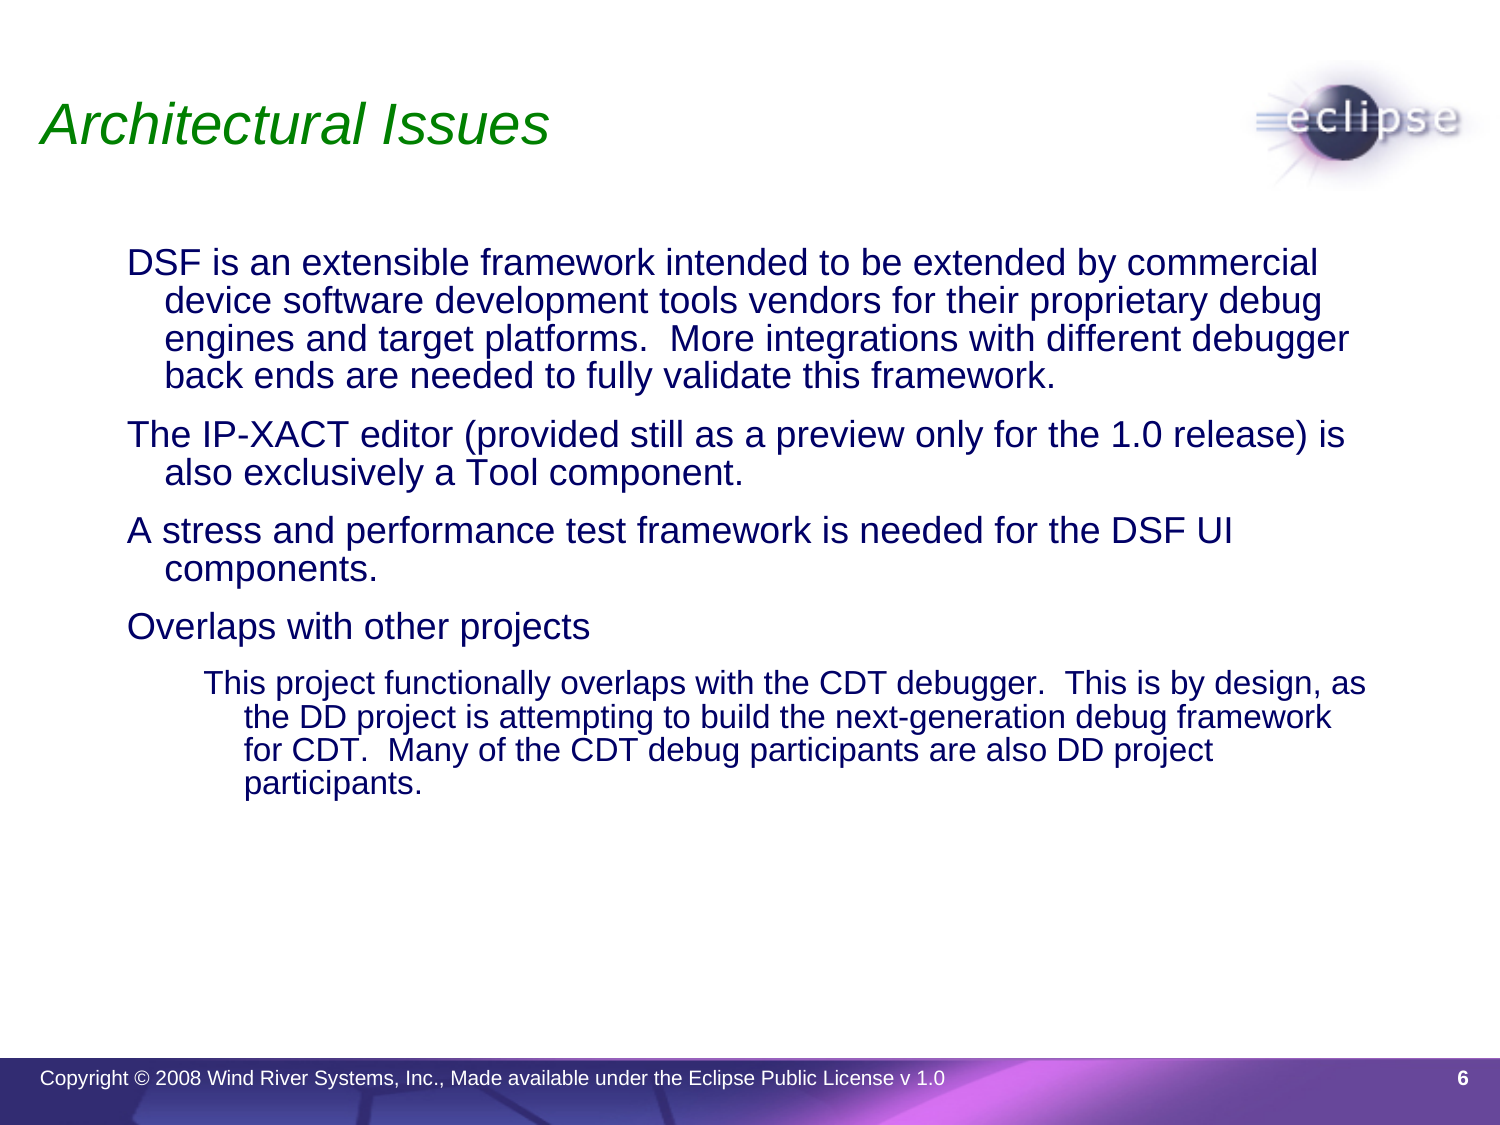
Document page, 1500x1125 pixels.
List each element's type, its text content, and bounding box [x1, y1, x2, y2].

title Architectural Issues [26, 90, 1223, 172]
picture [1222, 60, 1500, 191]
list DSF is an extensible framework intended to be extended by commercial device software development tools vendors for their proprietary debug engines and target platforms. More integrations with different debugger back ends are needed to fully validate this framework. The IP-XACT editor (provided still as a preview only for the 1.0 release) is also exclusively a Tool component. A stress and performance test framework is needed for the DSF UI components. Overlaps with other projects This project functionally overlaps with the CDT debugger. This is by design, as the DD project is attempting to build the next-generation debug framework for CDT. Many of the CDT debug participants are also DD project participants. [112, 237, 1388, 913]
text_box <number> [1133, 1059, 1484, 1100]
picture [0, 1058, 1500, 1125]
